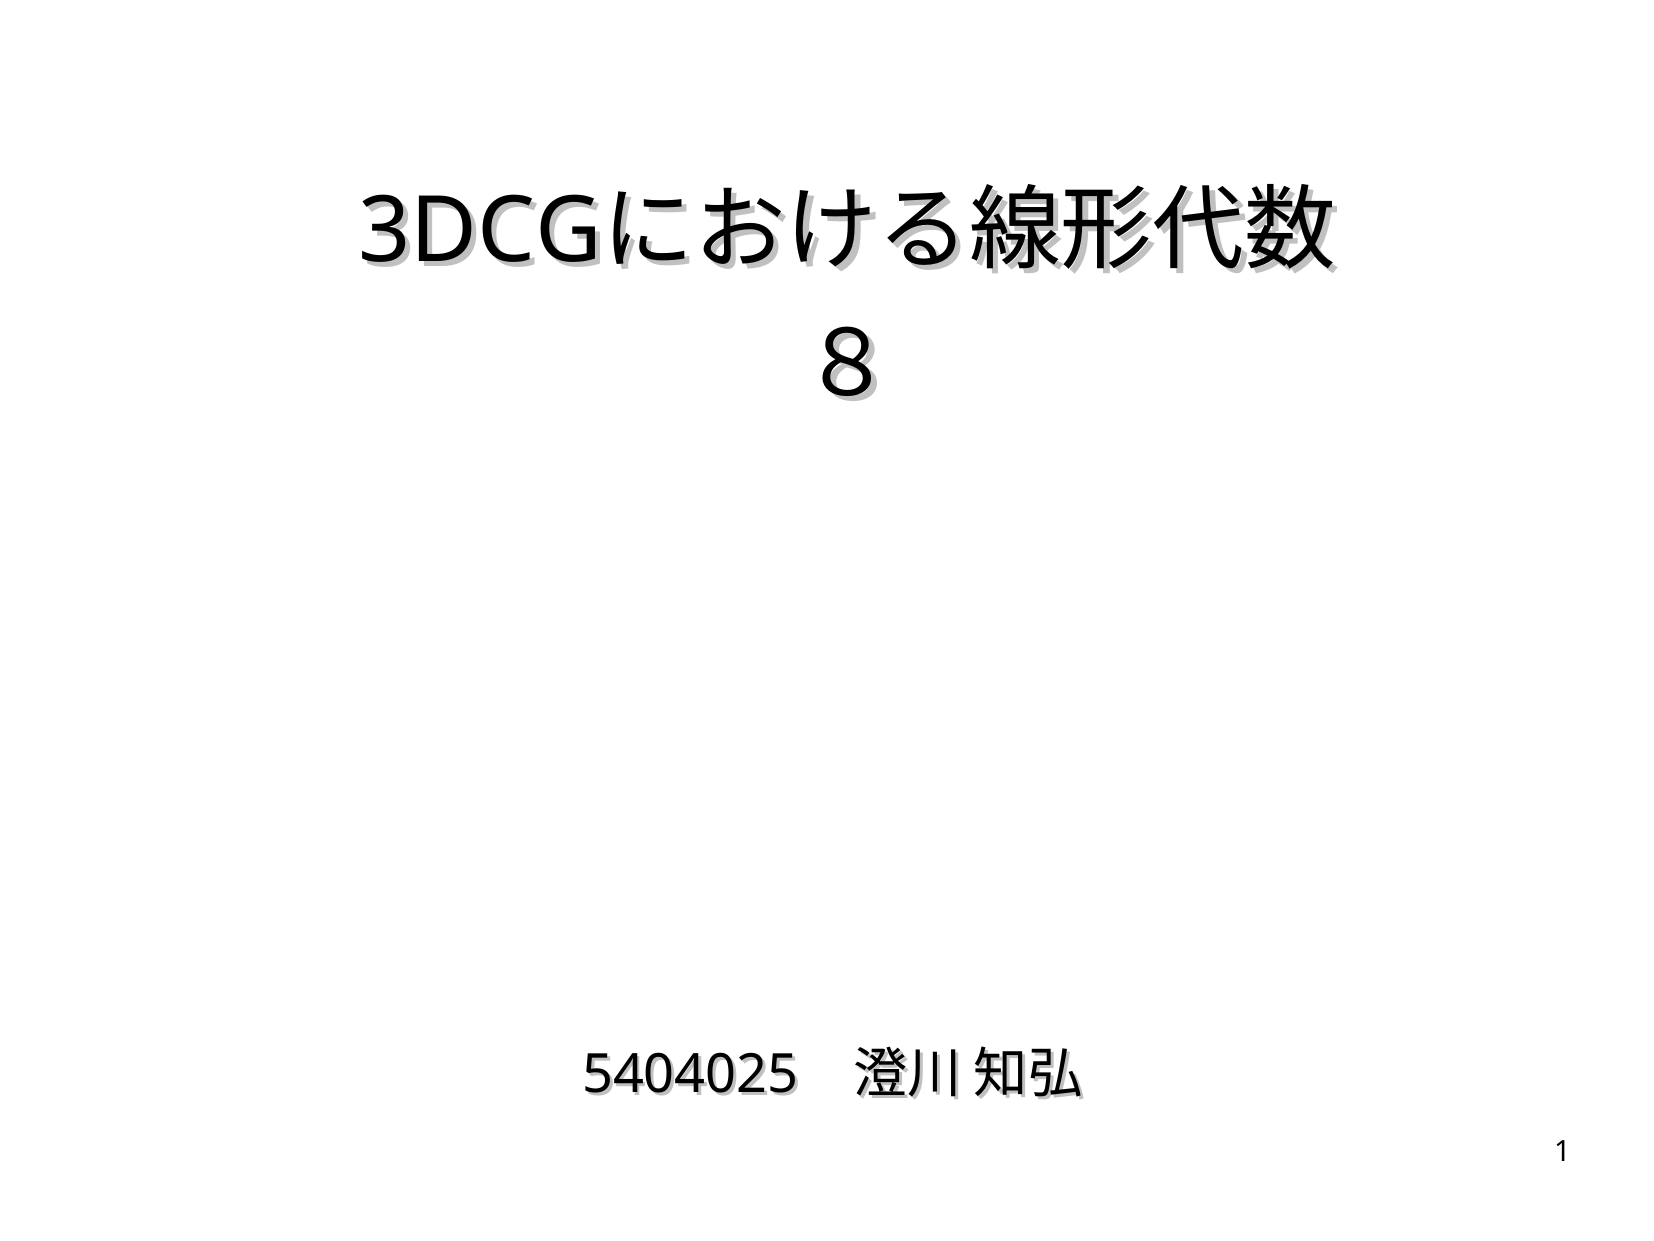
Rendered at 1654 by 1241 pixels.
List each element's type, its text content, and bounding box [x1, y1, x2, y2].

text_box 5404025 澄川 知弘 [567, 1021, 1087, 1097]
text_box 3DCGにおける線形代数 ８ [343, 147, 1292, 365]
